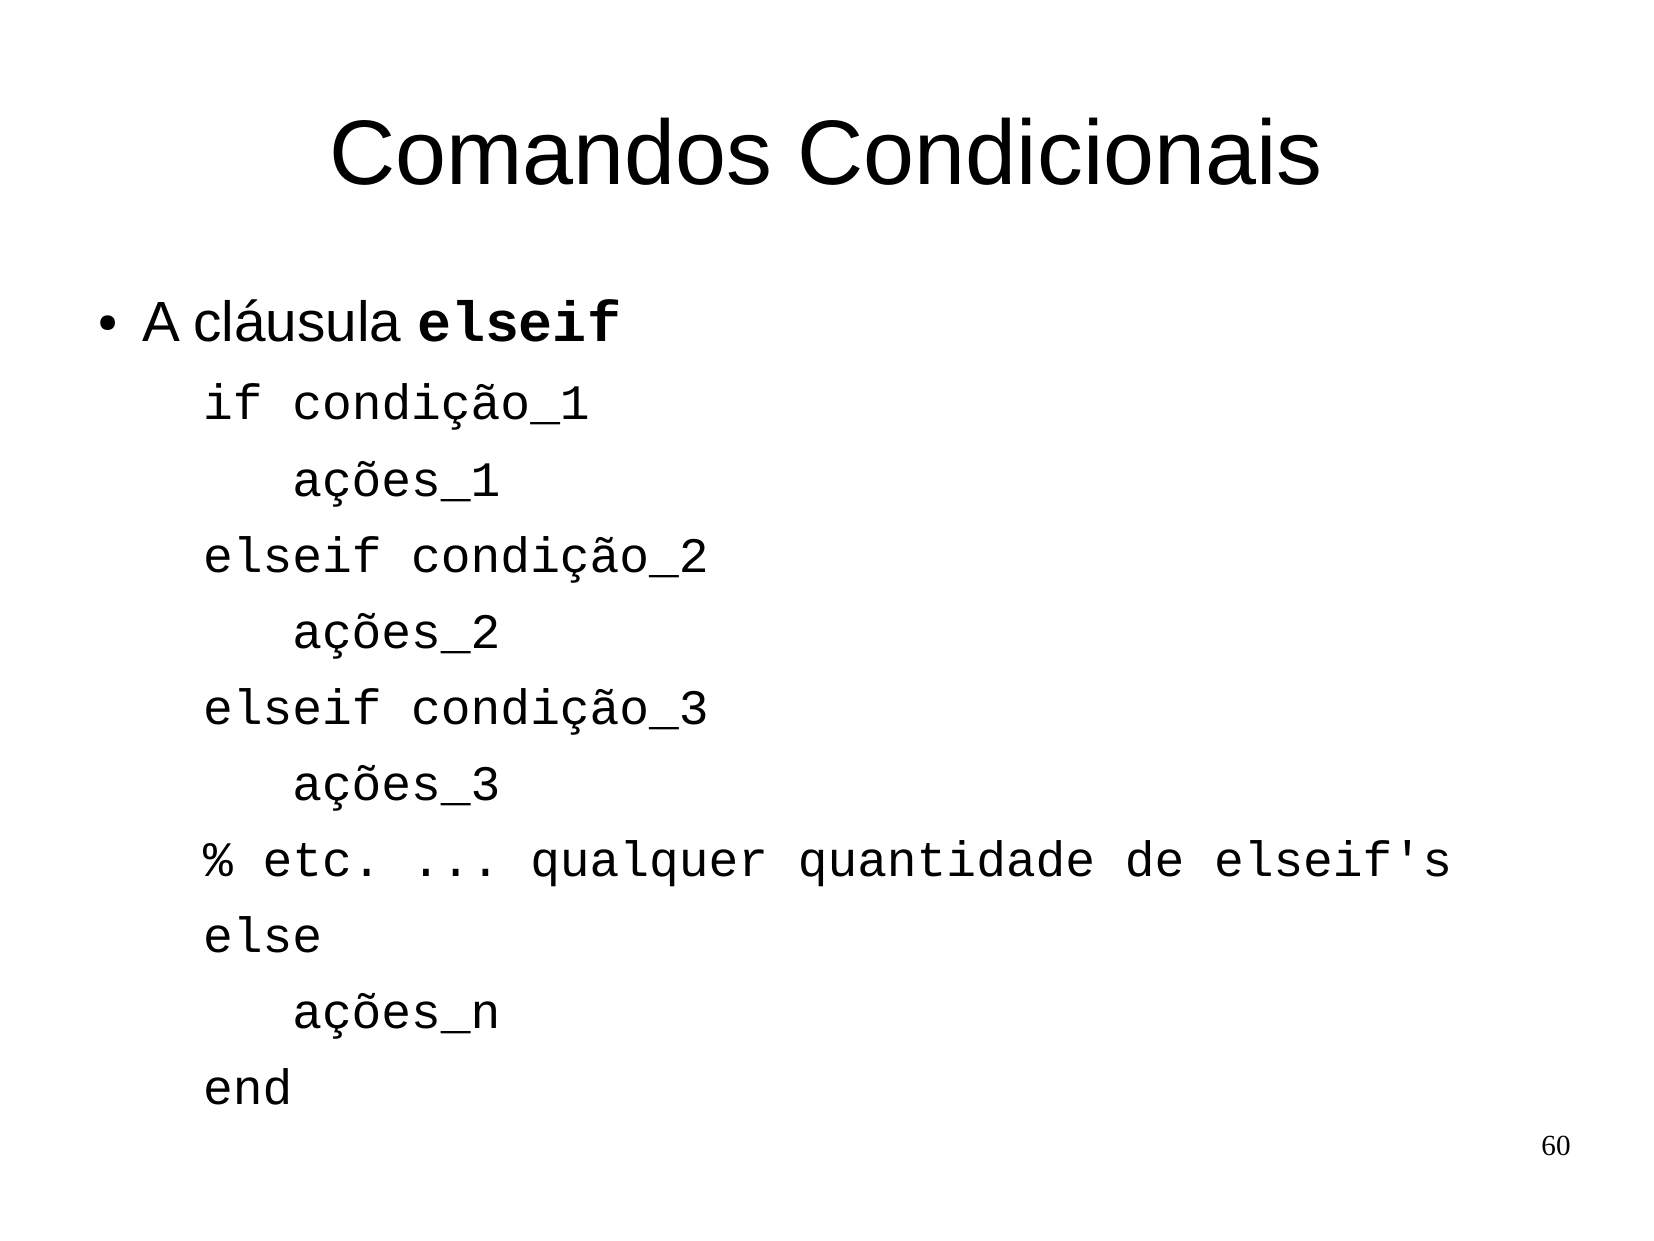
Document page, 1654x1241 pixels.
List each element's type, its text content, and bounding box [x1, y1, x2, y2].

list A cláusula elseif if condição_1 ações_1 elseif condição_2 ações_2 elseif condição_3 ações_3 % etc. ... qualquer quantidade de elseif's else ações_n end [82, 290, 1571, 1123]
title Comandos Condicionais [82, 49, 1571, 257]
